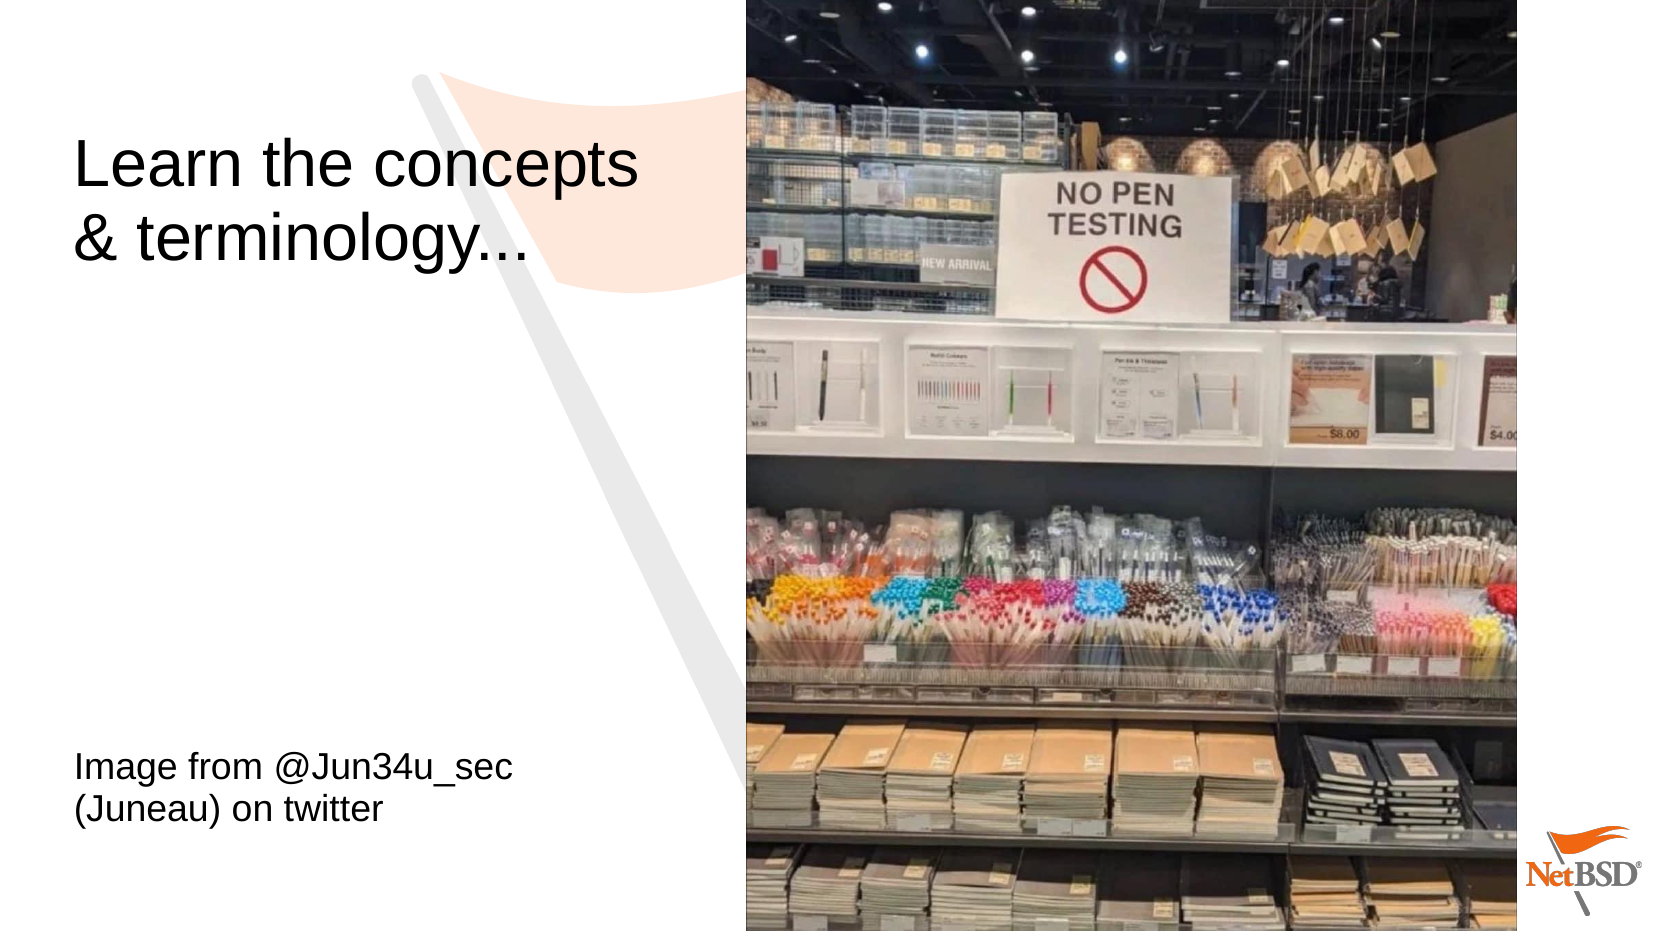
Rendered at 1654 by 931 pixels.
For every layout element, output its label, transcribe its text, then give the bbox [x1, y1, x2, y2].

picture [746, 0, 1517, 931]
text_box Image from @Jun34u_sec (Juneau) on twitter [59, 738, 680, 837]
picture [1526, 826, 1642, 916]
text_box Learn the concepts & terminology... [59, 118, 709, 282]
